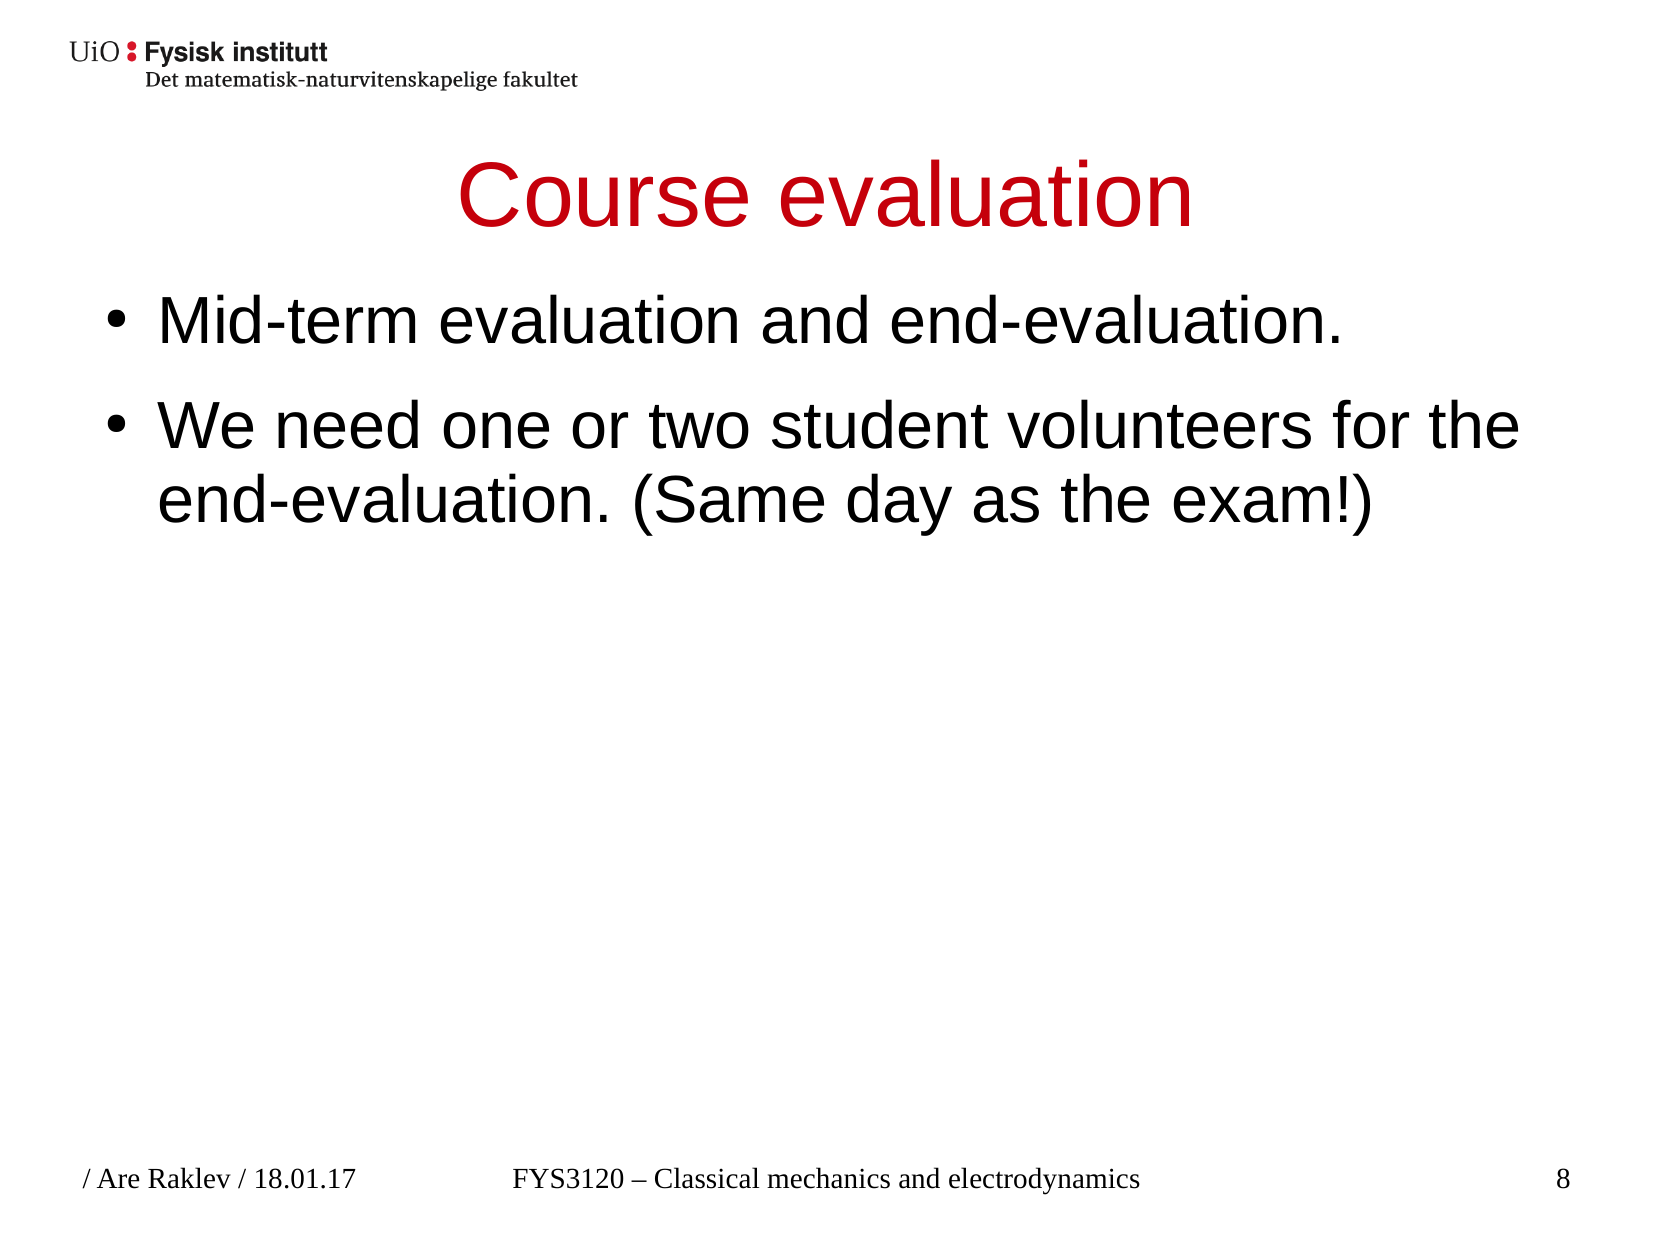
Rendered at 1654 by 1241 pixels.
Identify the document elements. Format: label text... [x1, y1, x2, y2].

list Mid-term evaluation and end-evaluation. We need one or two student volunteers for the end-evaluation. (Same day as the exam!) [86, 283, 1613, 1149]
picture [68, 37, 581, 93]
title Course evaluation [82, 90, 1571, 298]
